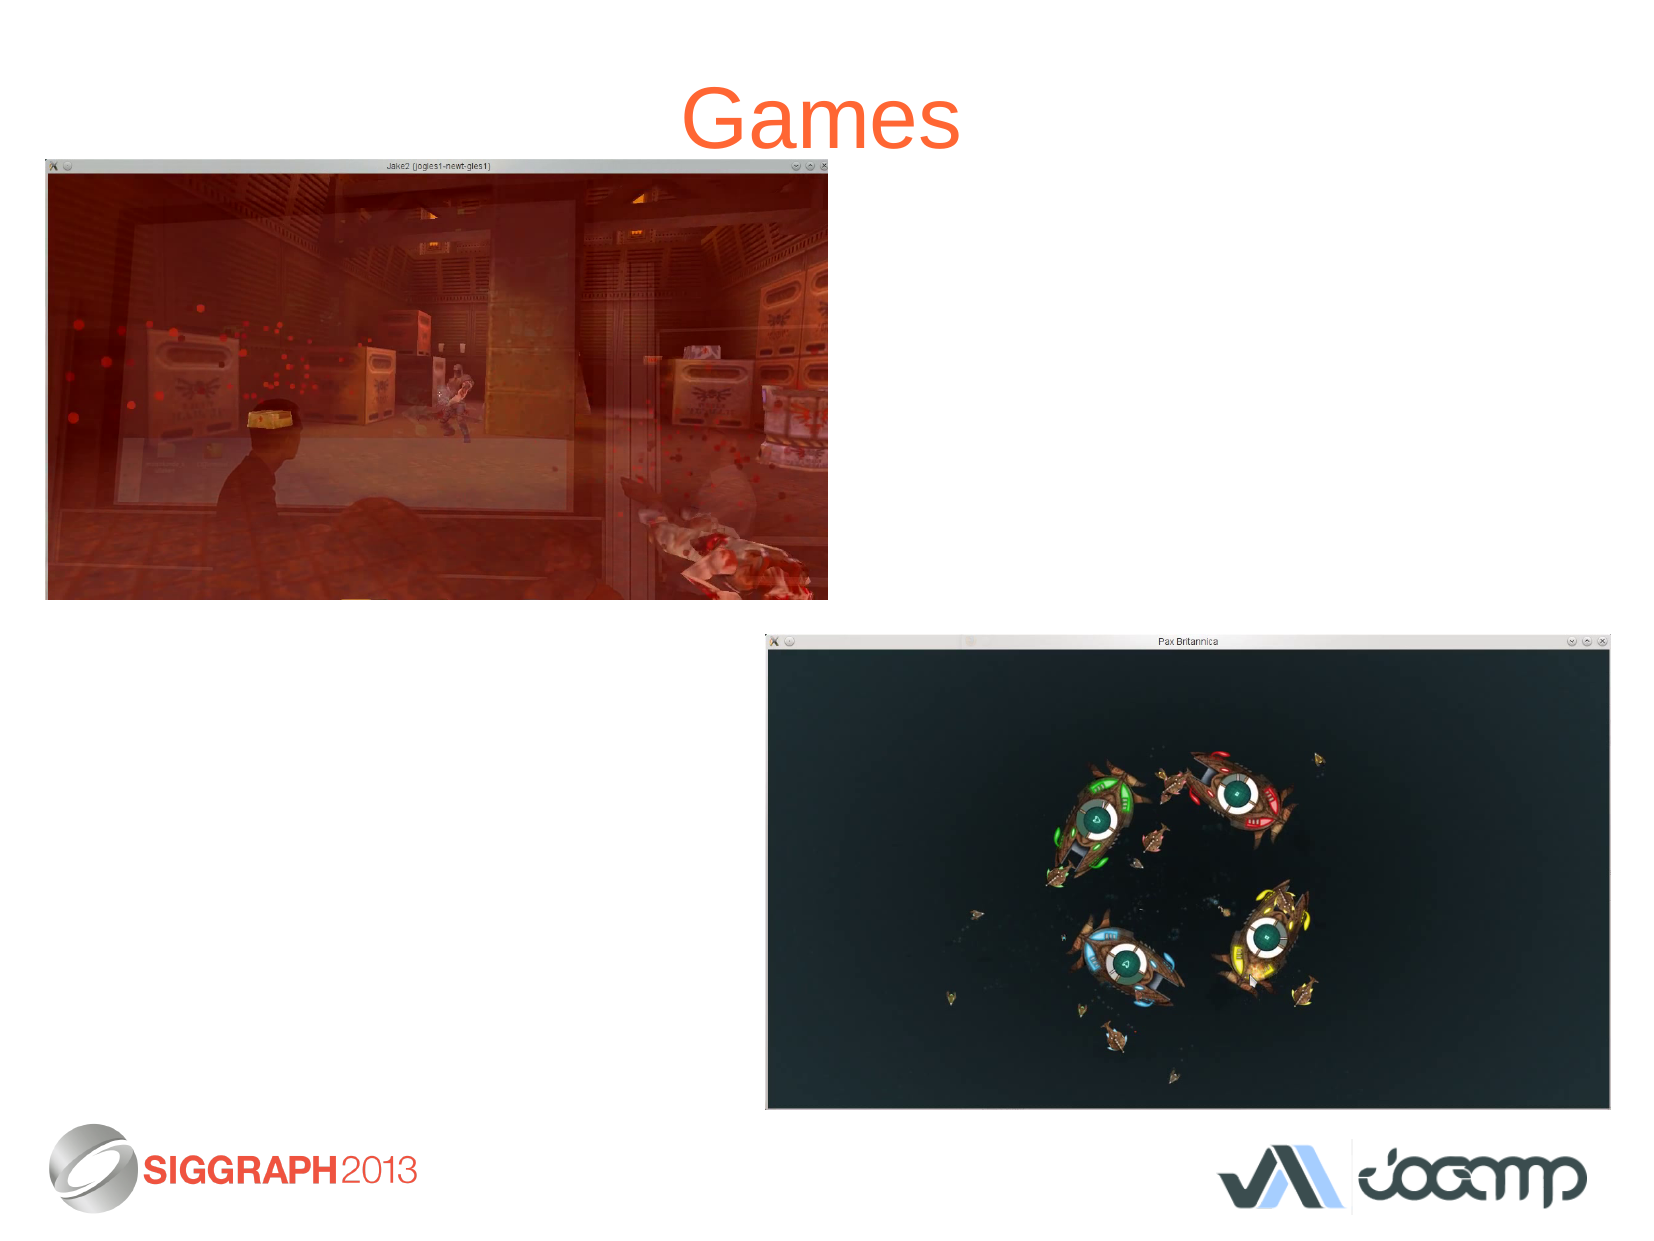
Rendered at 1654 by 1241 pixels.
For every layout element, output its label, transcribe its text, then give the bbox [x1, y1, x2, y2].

picture [45, 1122, 421, 1215]
picture [45, 159, 828, 601]
picture [1215, 1139, 1587, 1215]
picture [765, 634, 1611, 1111]
title Games [68, 49, 1576, 188]
